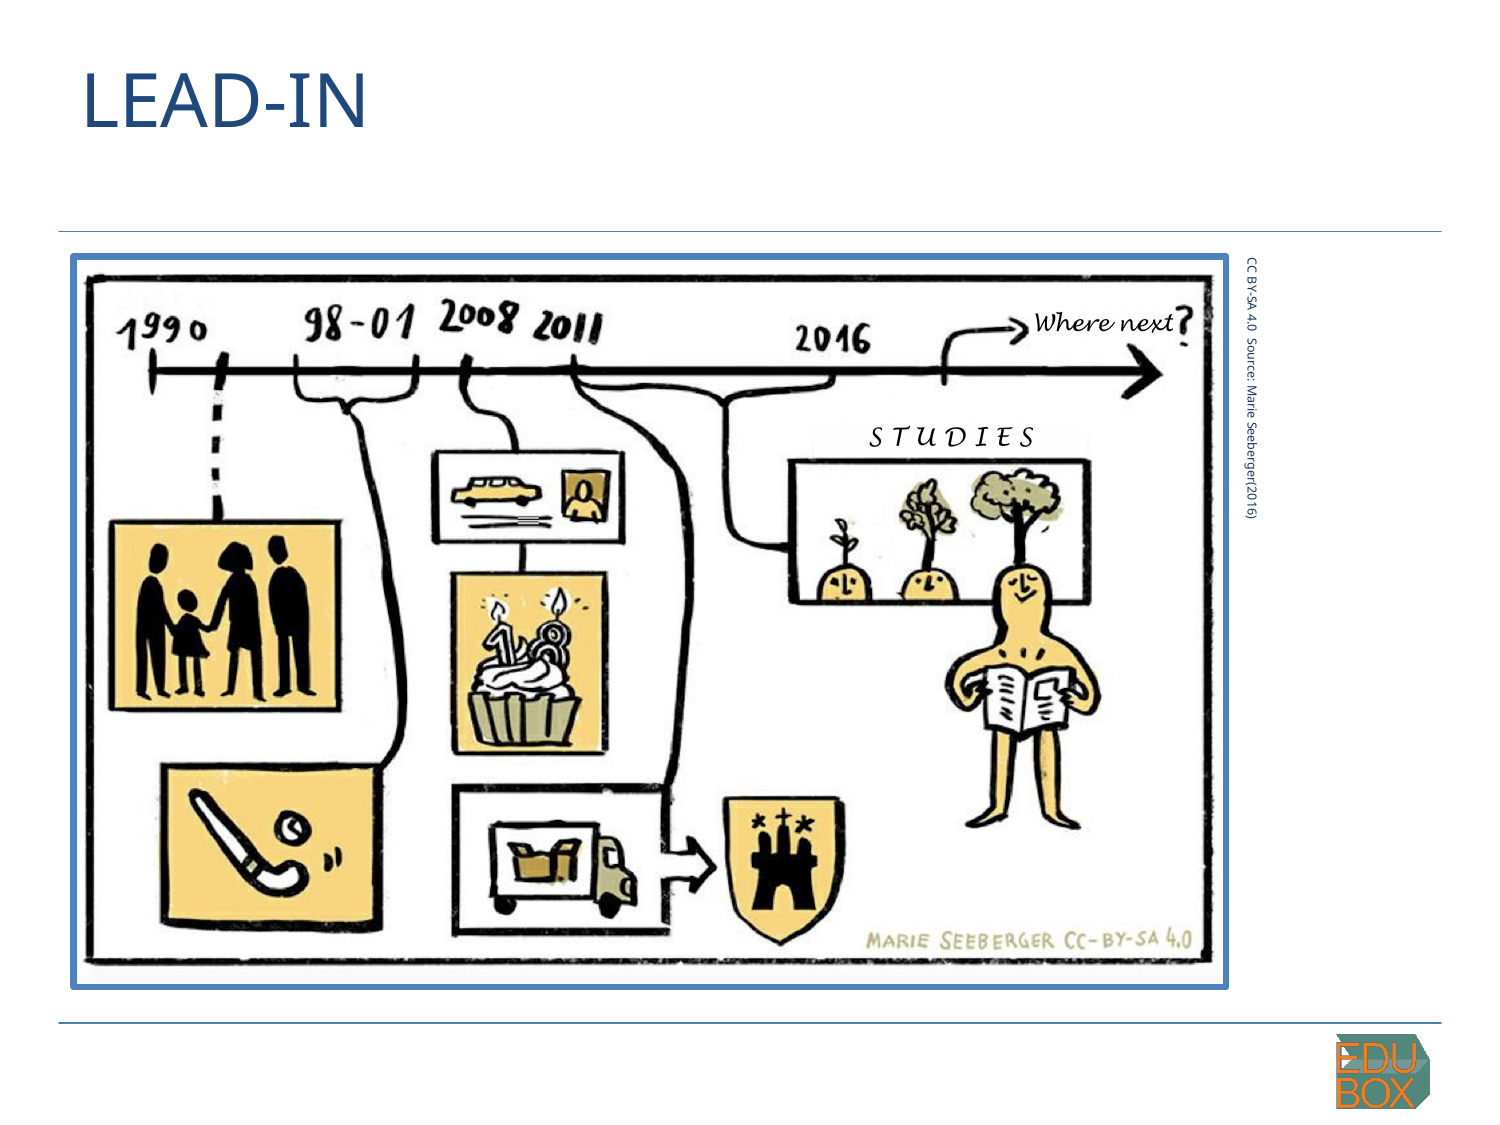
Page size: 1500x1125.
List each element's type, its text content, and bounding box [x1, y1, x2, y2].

title LEAD-IN [64, 42, 1040, 153]
picture [1328, 1028, 1437, 1114]
picture [76, 259, 1224, 984]
text_box CC BY-SA 4.0 Source: Marie Seeberger(2016) [1235, 242, 1268, 716]
